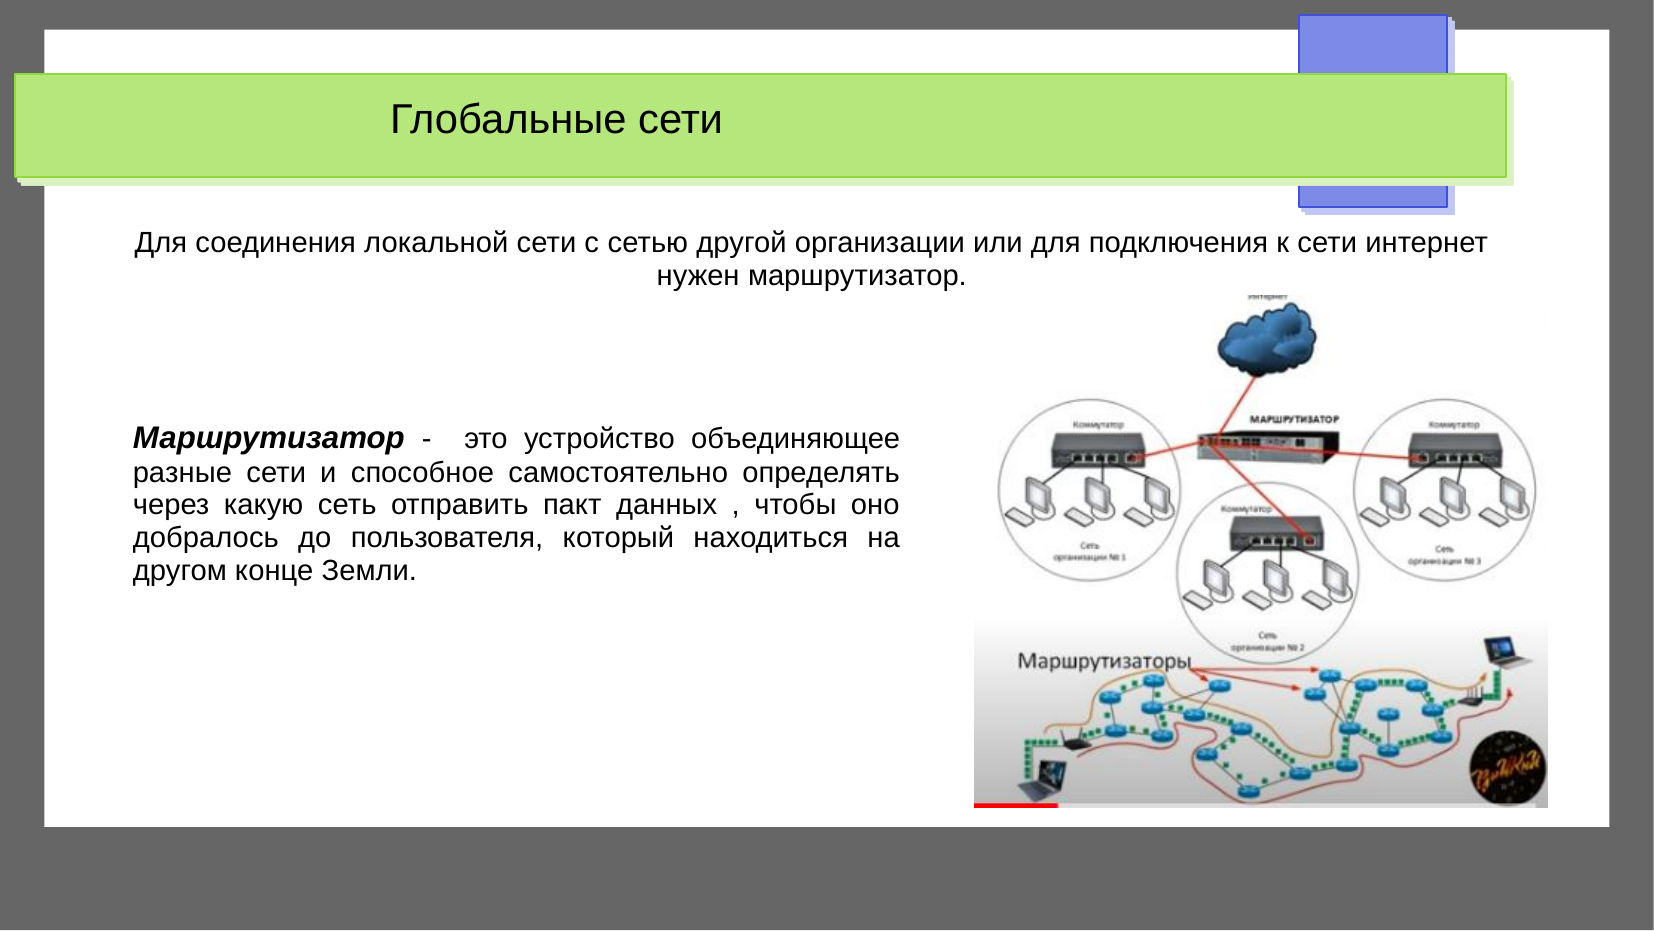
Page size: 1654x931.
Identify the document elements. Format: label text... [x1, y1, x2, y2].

text_box Глобальные сети [375, 88, 739, 150]
picture [974, 295, 1548, 808]
text_box Для соединения локальной сети с сетью другой организации или для подключения к сети интернет нужен маршрутизатор. [118, 218, 1506, 299]
text_box Маршрутизатор - это устройство объединяющее разные сети и способное самостоятельно определять через какую сеть отправить пакт данных , чтобы оно добралось до пользователя, который находиться на другом конце Земли. [118, 413, 916, 739]
